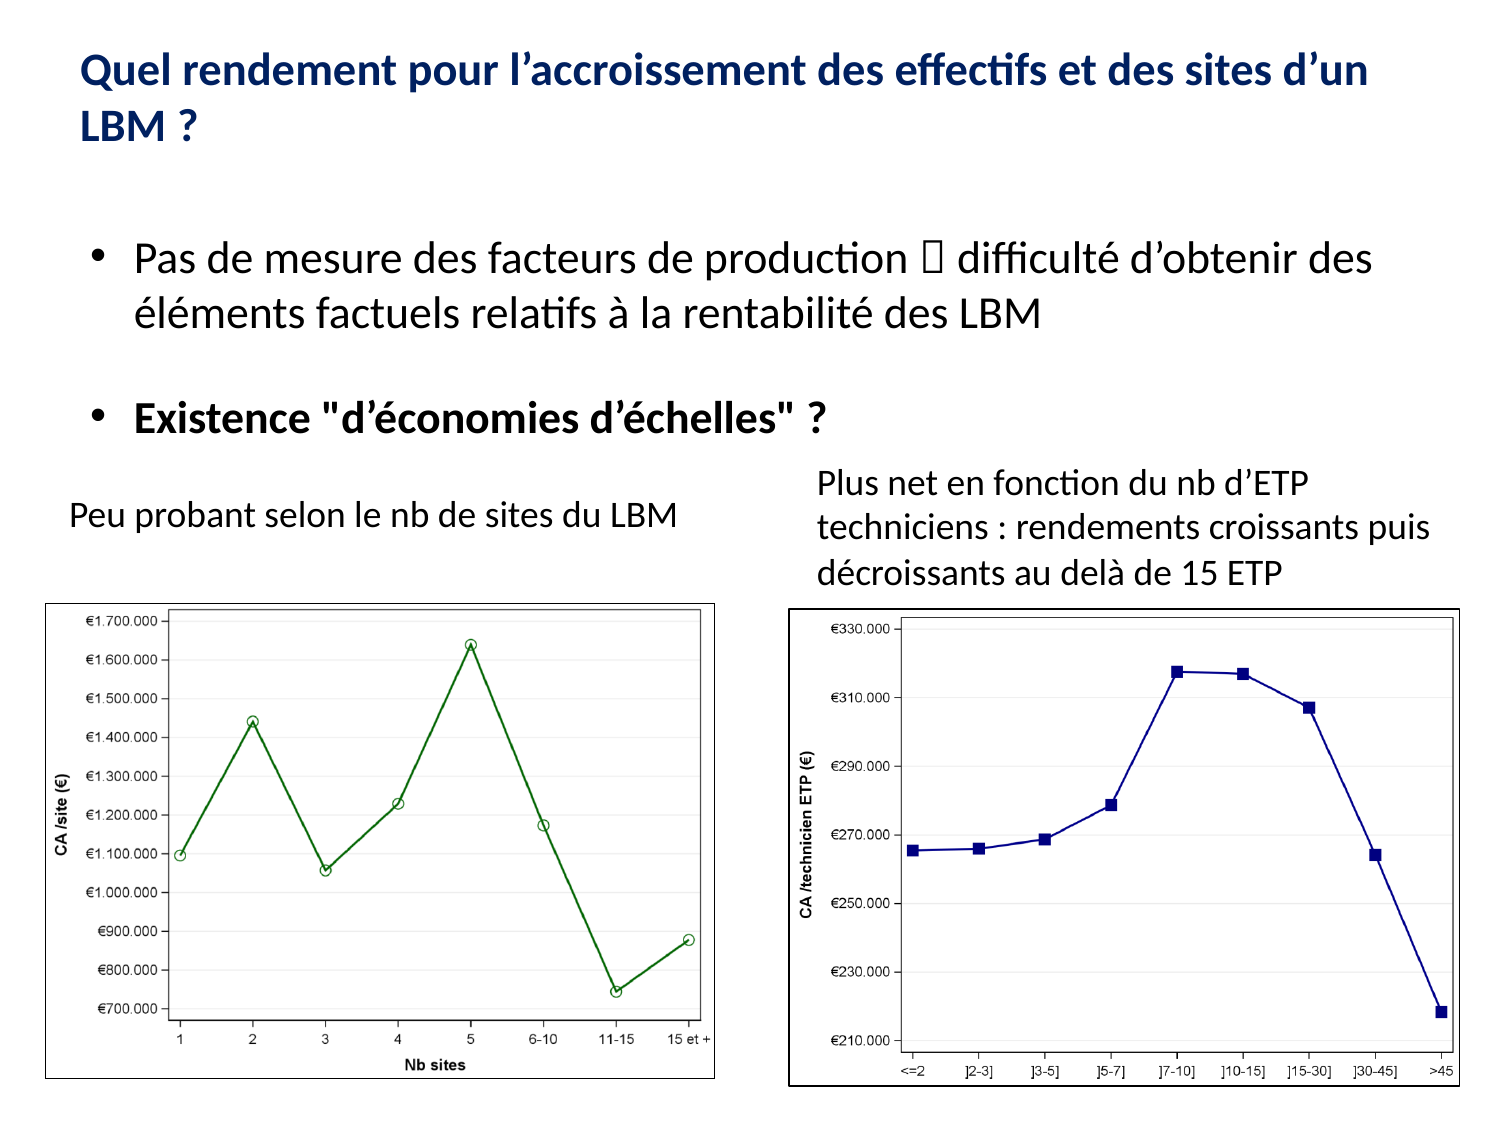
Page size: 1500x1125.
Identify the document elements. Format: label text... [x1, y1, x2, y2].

text_box Peu probant selon le nb de sites du LBM [40, 479, 695, 543]
list Pas de mesure des facteurs de production  difficulté d’obtenir des éléments factuels relatifs à la rentabilité des LBM Existence "d’économies d’échelles" ? [75, 219, 1436, 457]
picture [789, 609, 1459, 1086]
title Quel rendement pour l’accroissement des effectifs et des sites d’un LBM ? [64, 30, 1415, 159]
text_box Plus net en fonction du nb d’ETP techniciens : rendements croissants puis décroissants au delà de 15 ETP [787, 450, 1448, 601]
picture [45, 603, 715, 1079]
